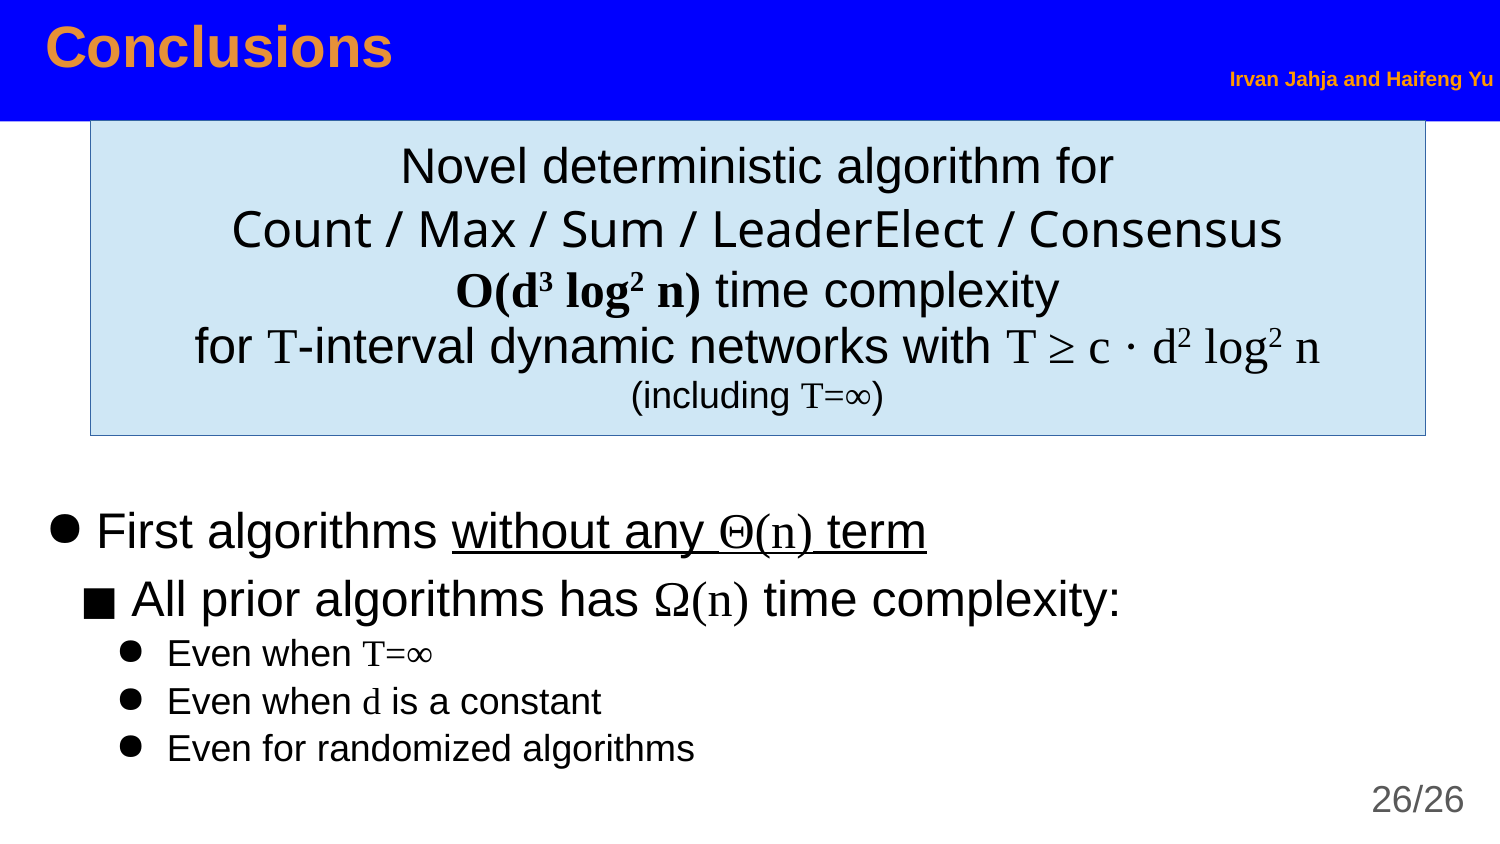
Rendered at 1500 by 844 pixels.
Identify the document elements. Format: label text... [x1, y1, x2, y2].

list First algorithms without any Θ(n) term All prior algorithms has Ω(n) time complexity: Even when T=∞ Even when d is a constant Even for randomized algorithms [45, 495, 1443, 844]
text_box Novel deterministic algorithm for Count / Max / Sum / LeaderElect / Consensus O(d3 log2 n) time complexity for T-interval dynamic networks with T ≥ c · d2 log2 n (including T=∞) [90, 120, 1426, 436]
title Conclusions [45, 0, 1443, 94]
